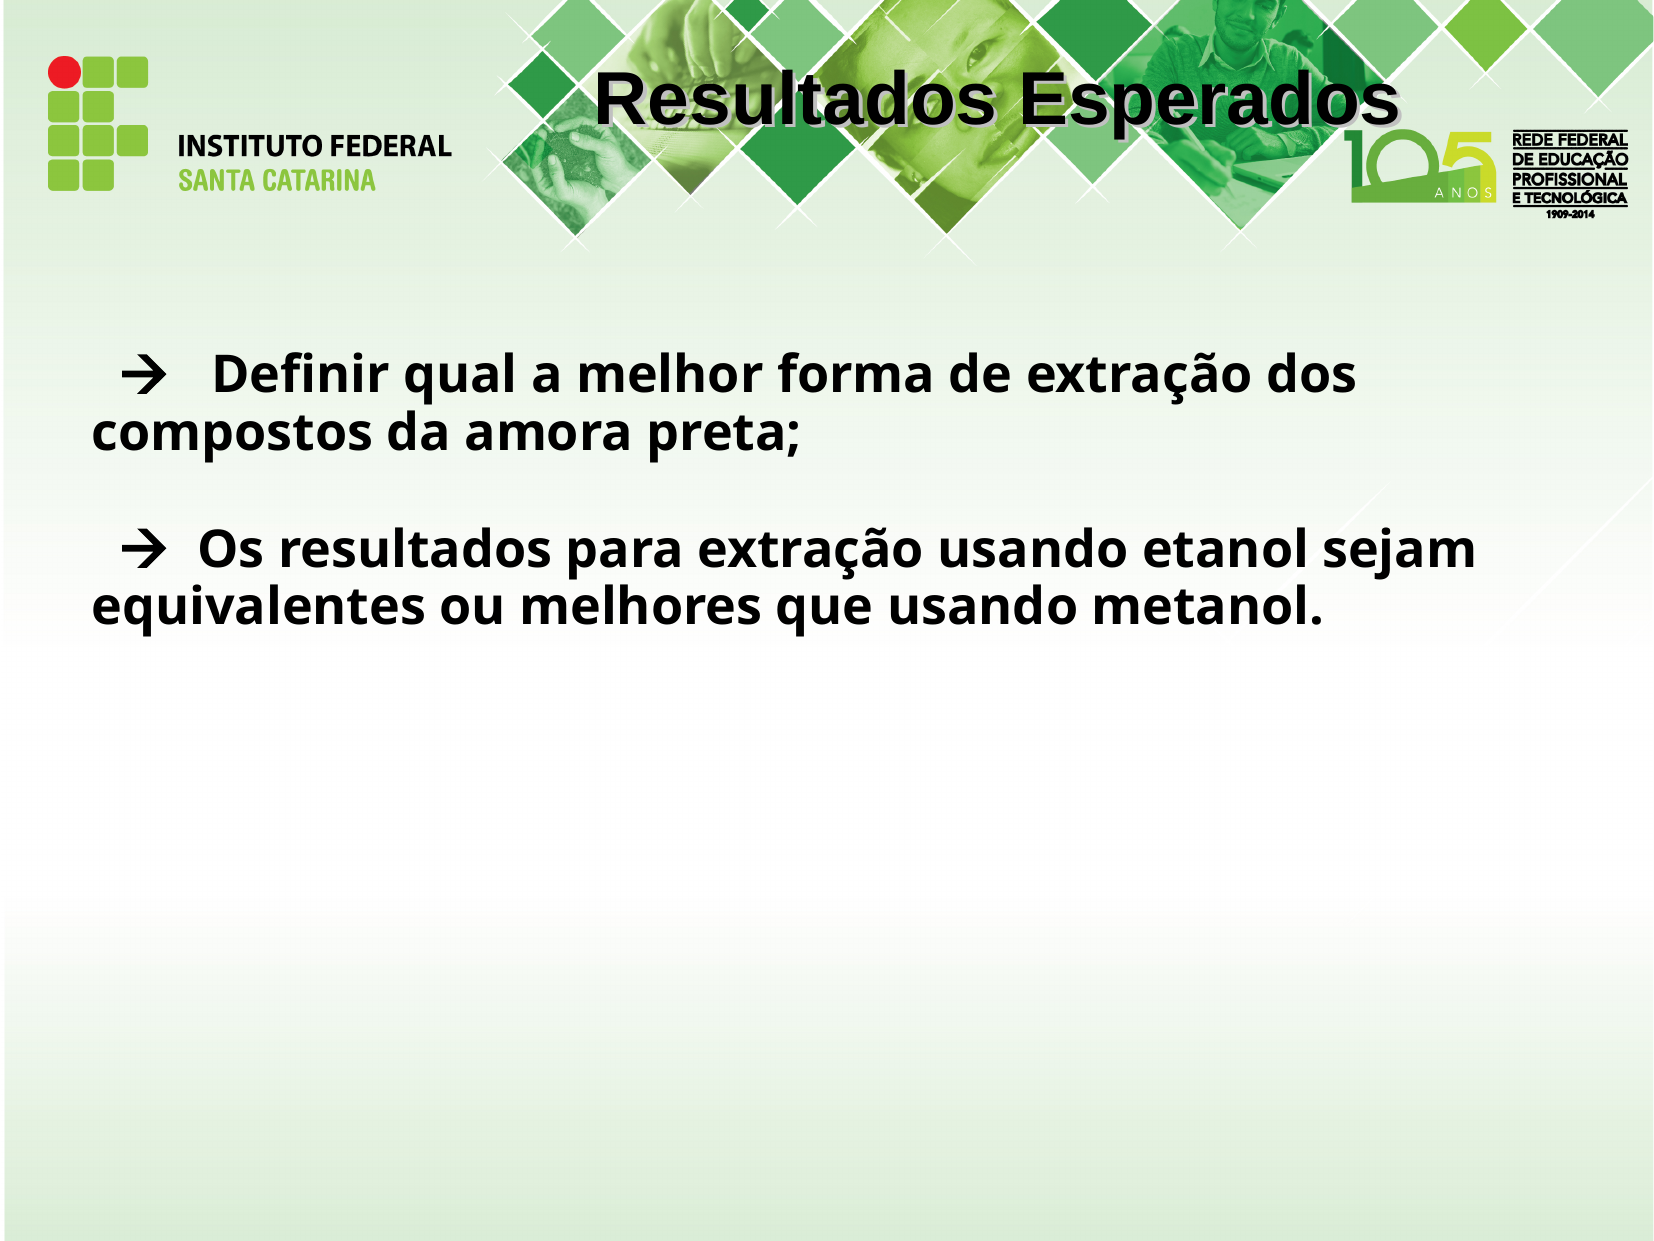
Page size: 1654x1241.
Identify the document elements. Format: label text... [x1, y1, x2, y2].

picture [1, 0, 1654, 1241]
text_box  Definir qual a melhor forma de extração dos compostos da amora preta;  Os resultados para extração usando etanol sejam equivalentes ou melhores que usando metanol. [76, 338, 1577, 935]
text_box Resultados Esperados [401, 0, 1595, 189]
